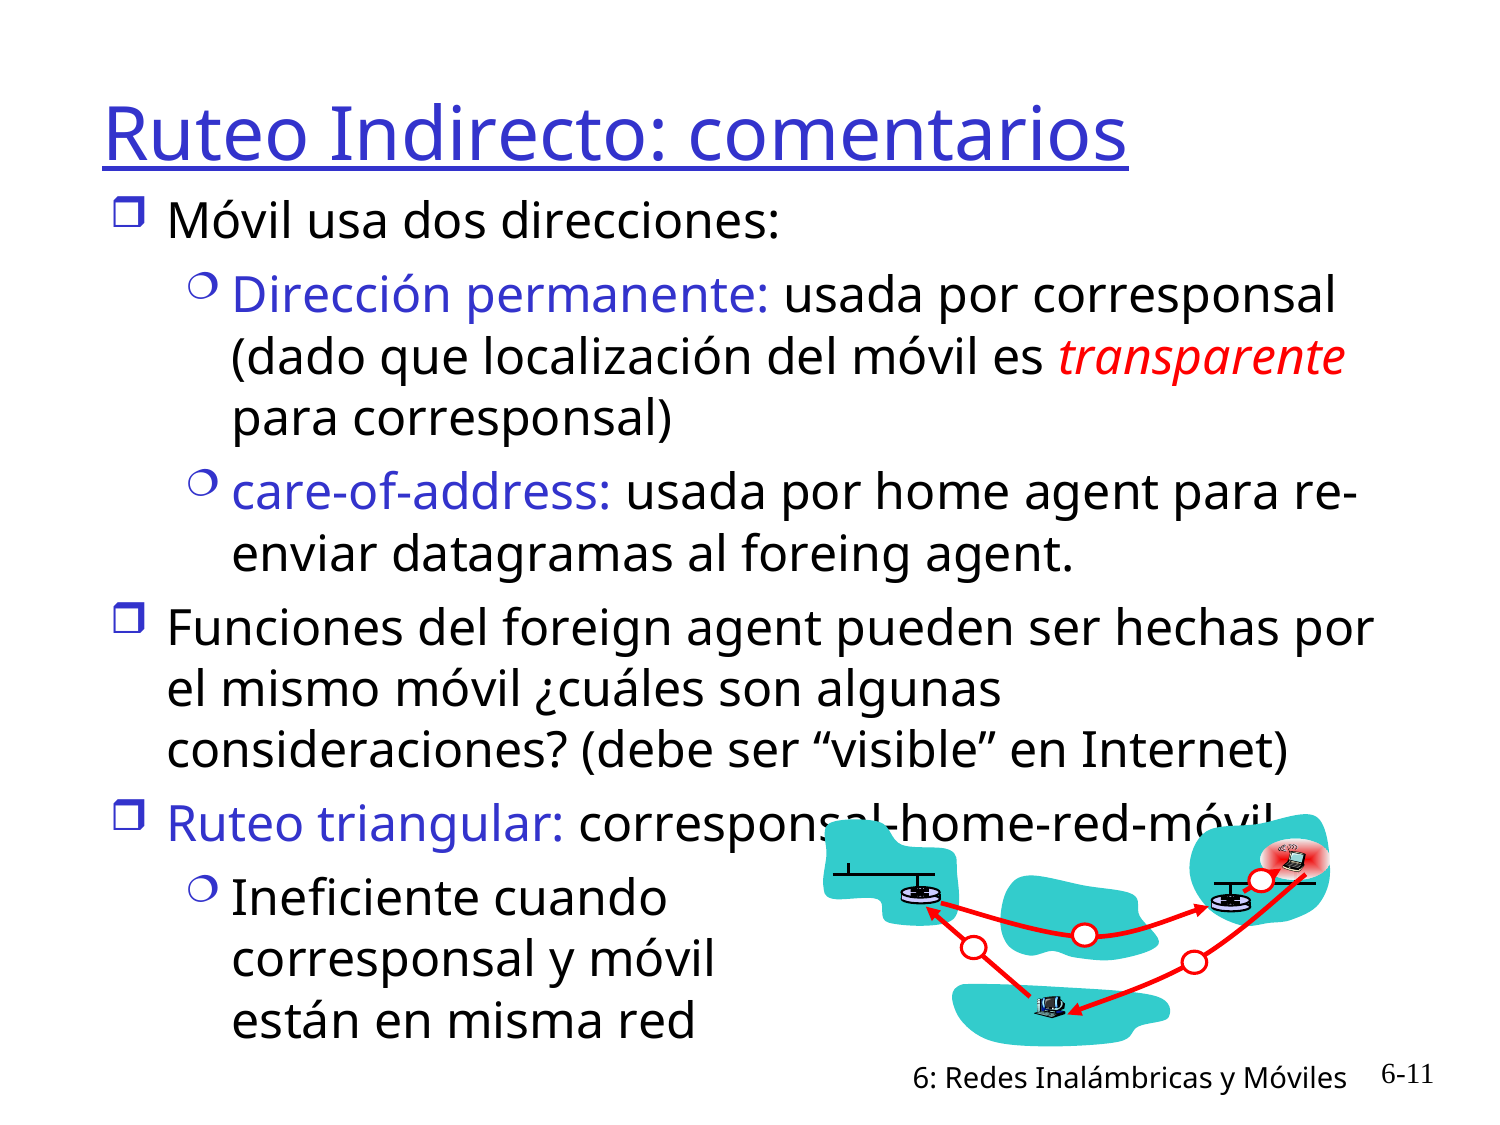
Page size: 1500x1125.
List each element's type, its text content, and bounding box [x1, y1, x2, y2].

title Ruteo Indirecto: comentarios [87, 37, 1420, 225]
text_box [961, 936, 987, 959]
chart [1278, 843, 1306, 873]
text_box [952, 983, 1171, 1047]
text_box [1182, 951, 1207, 974]
chart [1033, 996, 1066, 1019]
list Móvil usa dos direcciones: Dirección permanente: usada por corresponsal (dado que localización del móvil es transparente para corresponsal) care-of-address: usada por home agent para re-enviar datagramas al foreing agent. Funciones del foreign agent pueden ser hechas por el mismo móvil ¿cuáles son algunas consideraciones? (debe ser “visible” en Internet) Ruteo triangular: corresponsal-home-red-móvil Ineficiente cuando corresponsal y móvil están en misma red [95, 182, 1423, 950]
text_box [1189, 814, 1331, 926]
text_box [1000, 875, 1159, 961]
text_box [823, 819, 960, 926]
